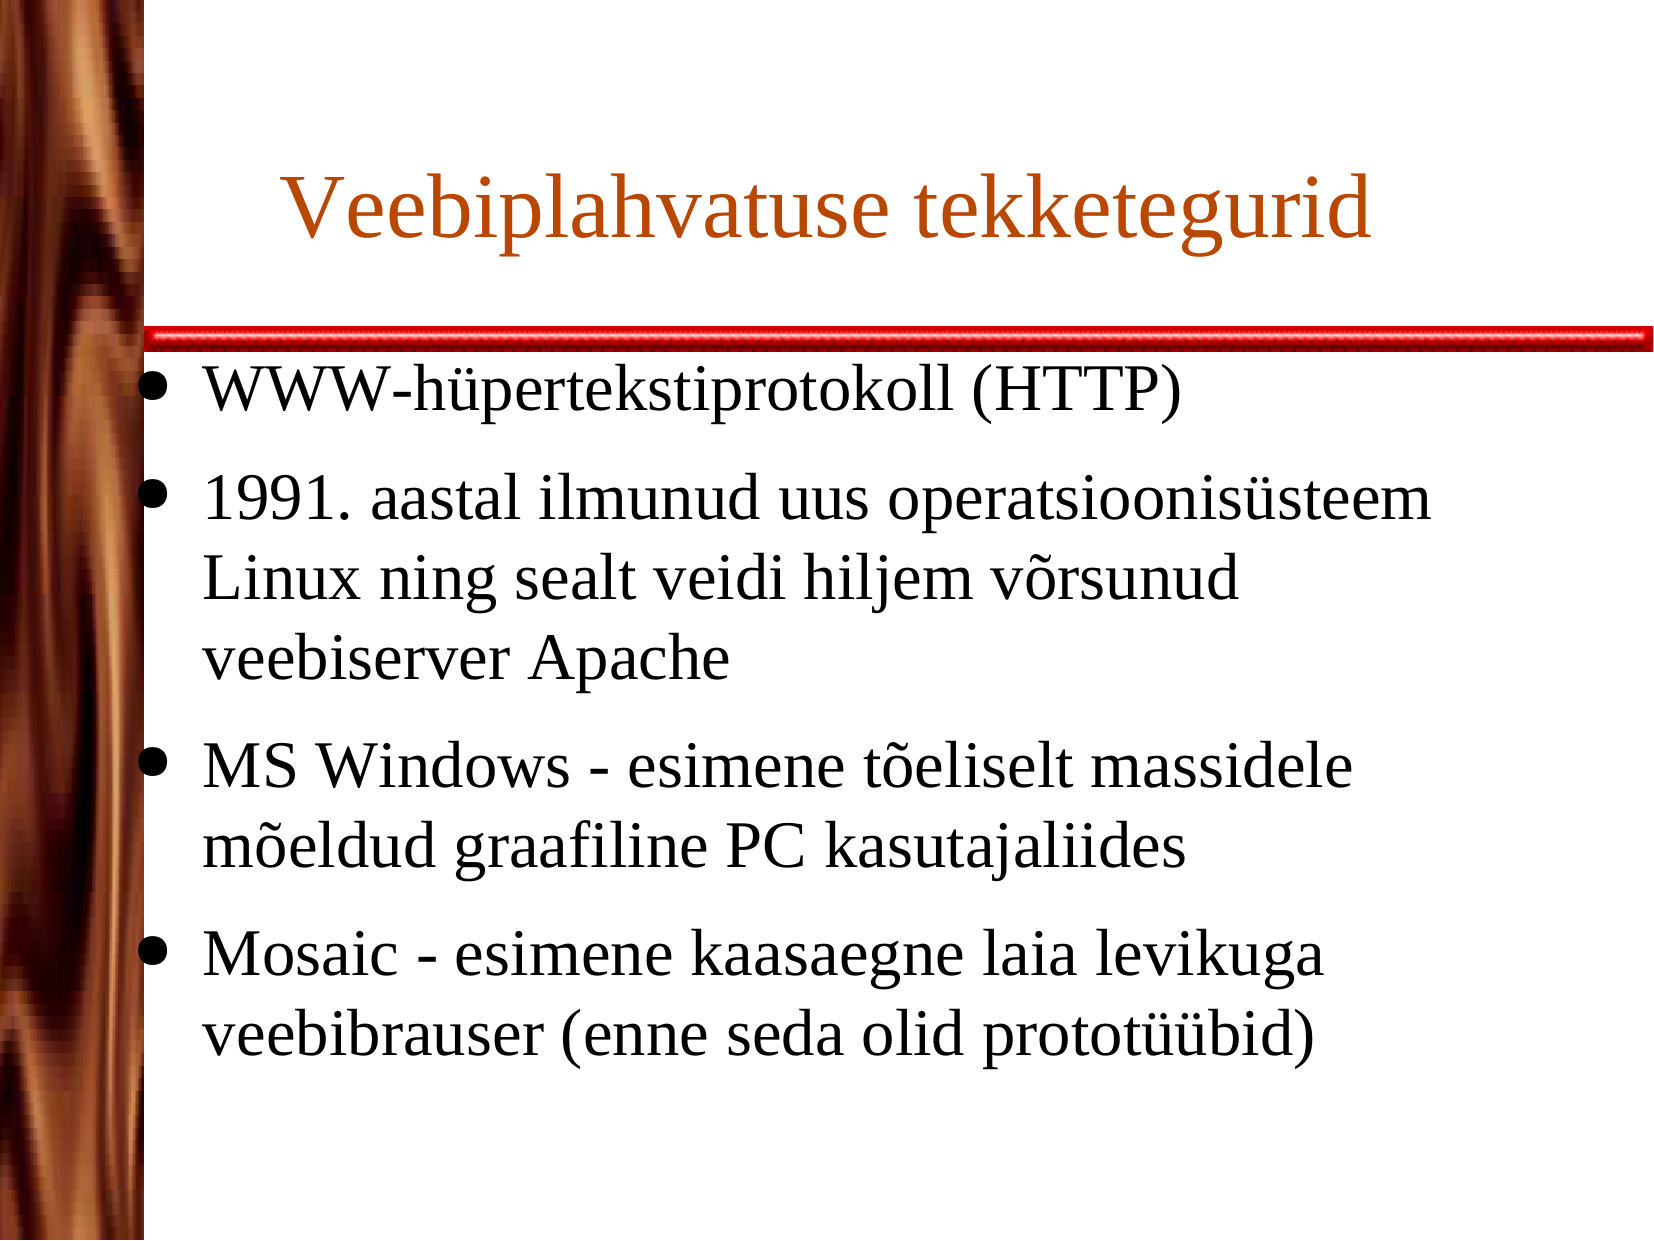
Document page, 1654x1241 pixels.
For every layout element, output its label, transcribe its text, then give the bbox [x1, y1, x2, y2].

picture [0, 0, 1654, 1240]
title Veebiplahvatuse tekketegurid [121, 102, 1533, 310]
list WWW-hüpertekstiprotokoll (HTTP) 1991. aastal ilmunud uus operatsioonisüsteem Linux ning sealt veidi hiljem võrsunud veebiserver Apache MS Windows - esimene tõeliselt massidele mõeldud graafiline PC kasutajaliides Mosaic - esimene kaasaegne laia levikuga veebibrauser (enne seda olid prototüübid) [121, 350, 1533, 1132]
